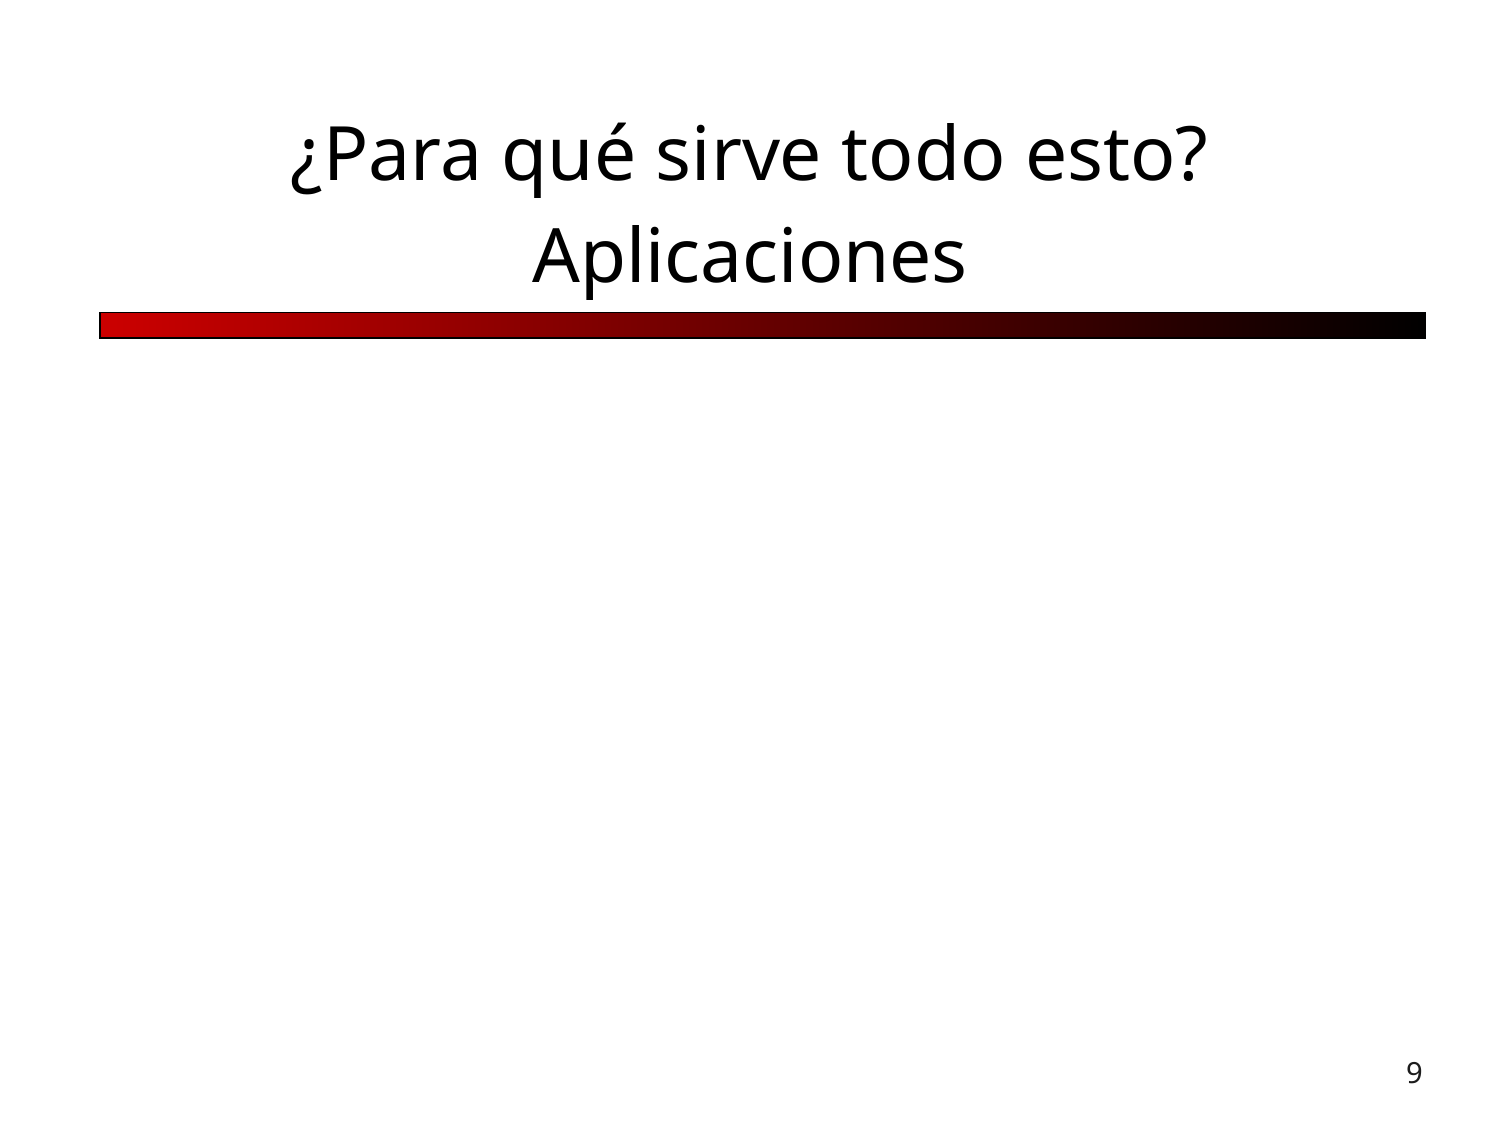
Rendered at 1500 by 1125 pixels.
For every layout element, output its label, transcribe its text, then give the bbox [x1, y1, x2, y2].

title ¿Para qué sirve todo esto? Aplicaciones [112, 122, 1388, 313]
